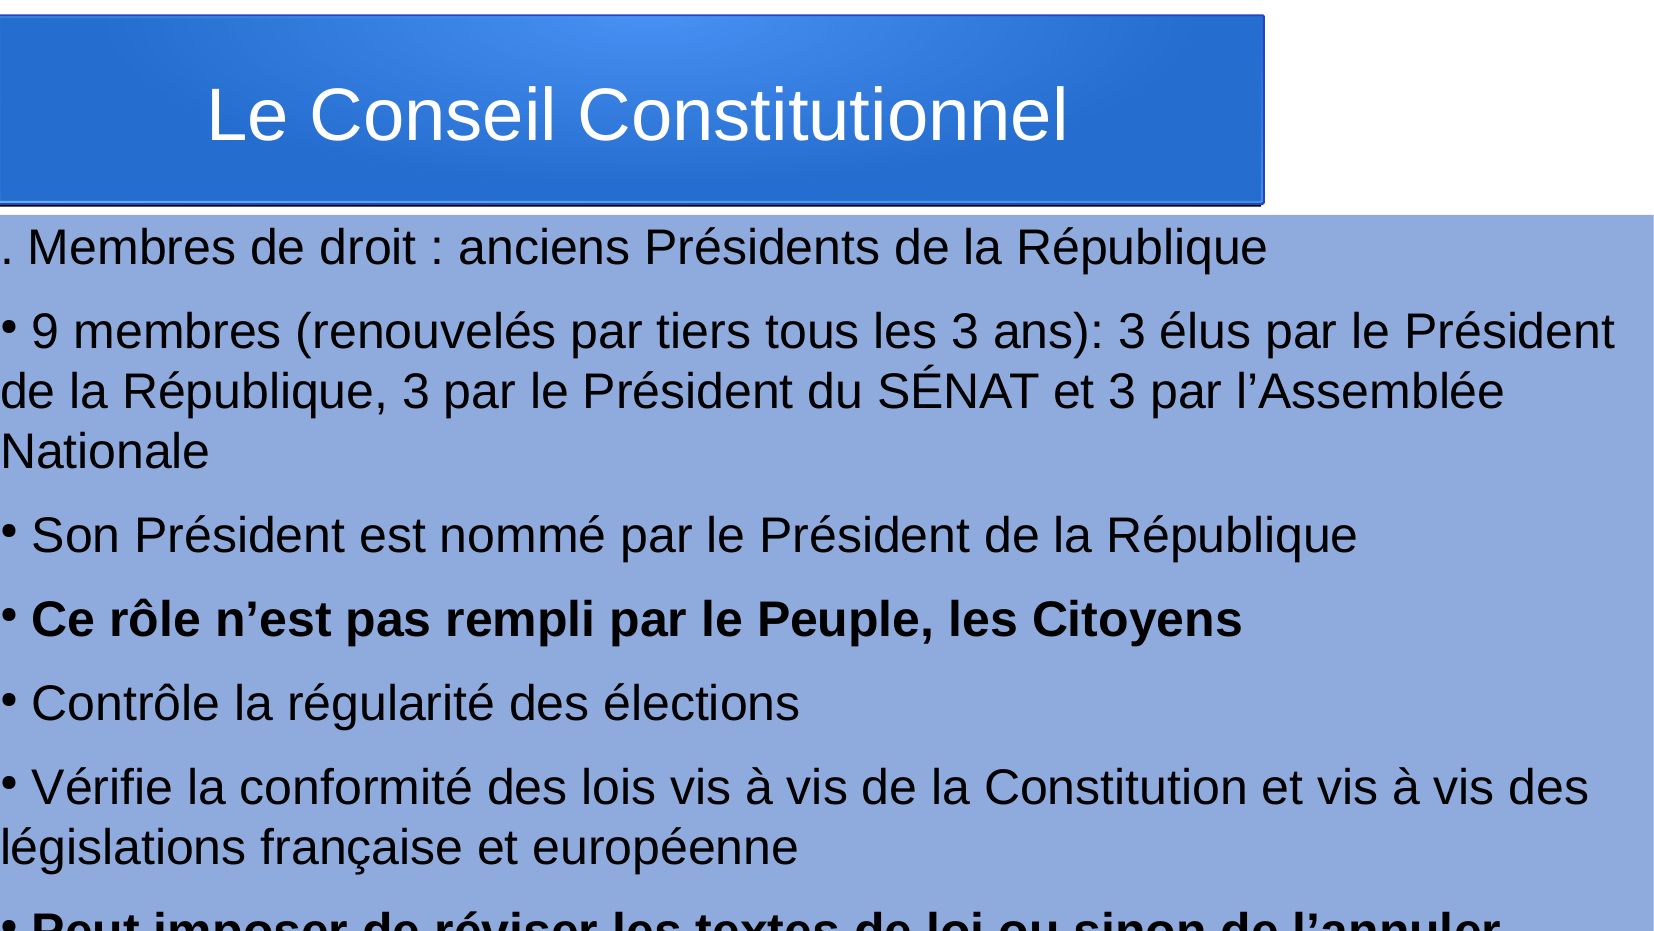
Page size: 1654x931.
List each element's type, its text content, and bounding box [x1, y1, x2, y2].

title Le Conseil Constitutionnel [11, 65, 1264, 156]
list . Membres de droit : anciens Présidents de la République 9 membres (renouvelés par tiers tous les 3 ans): 3 élus par le Président de la République, 3 par le Président du SÉNAT et 3 par l’Assemblée Nationale Son Président est nommé par le Président de la République Ce rôle n’est pas rempli par le Peuple, les Citoyens Contrôle la régularité des élections Vérifie la conformité des lois vis à vis de la Constitution et vis à vis des législations française et européenne Peut imposer de réviser les textes de loi ou sinon de l’annuler [0, 214, 1654, 931]
